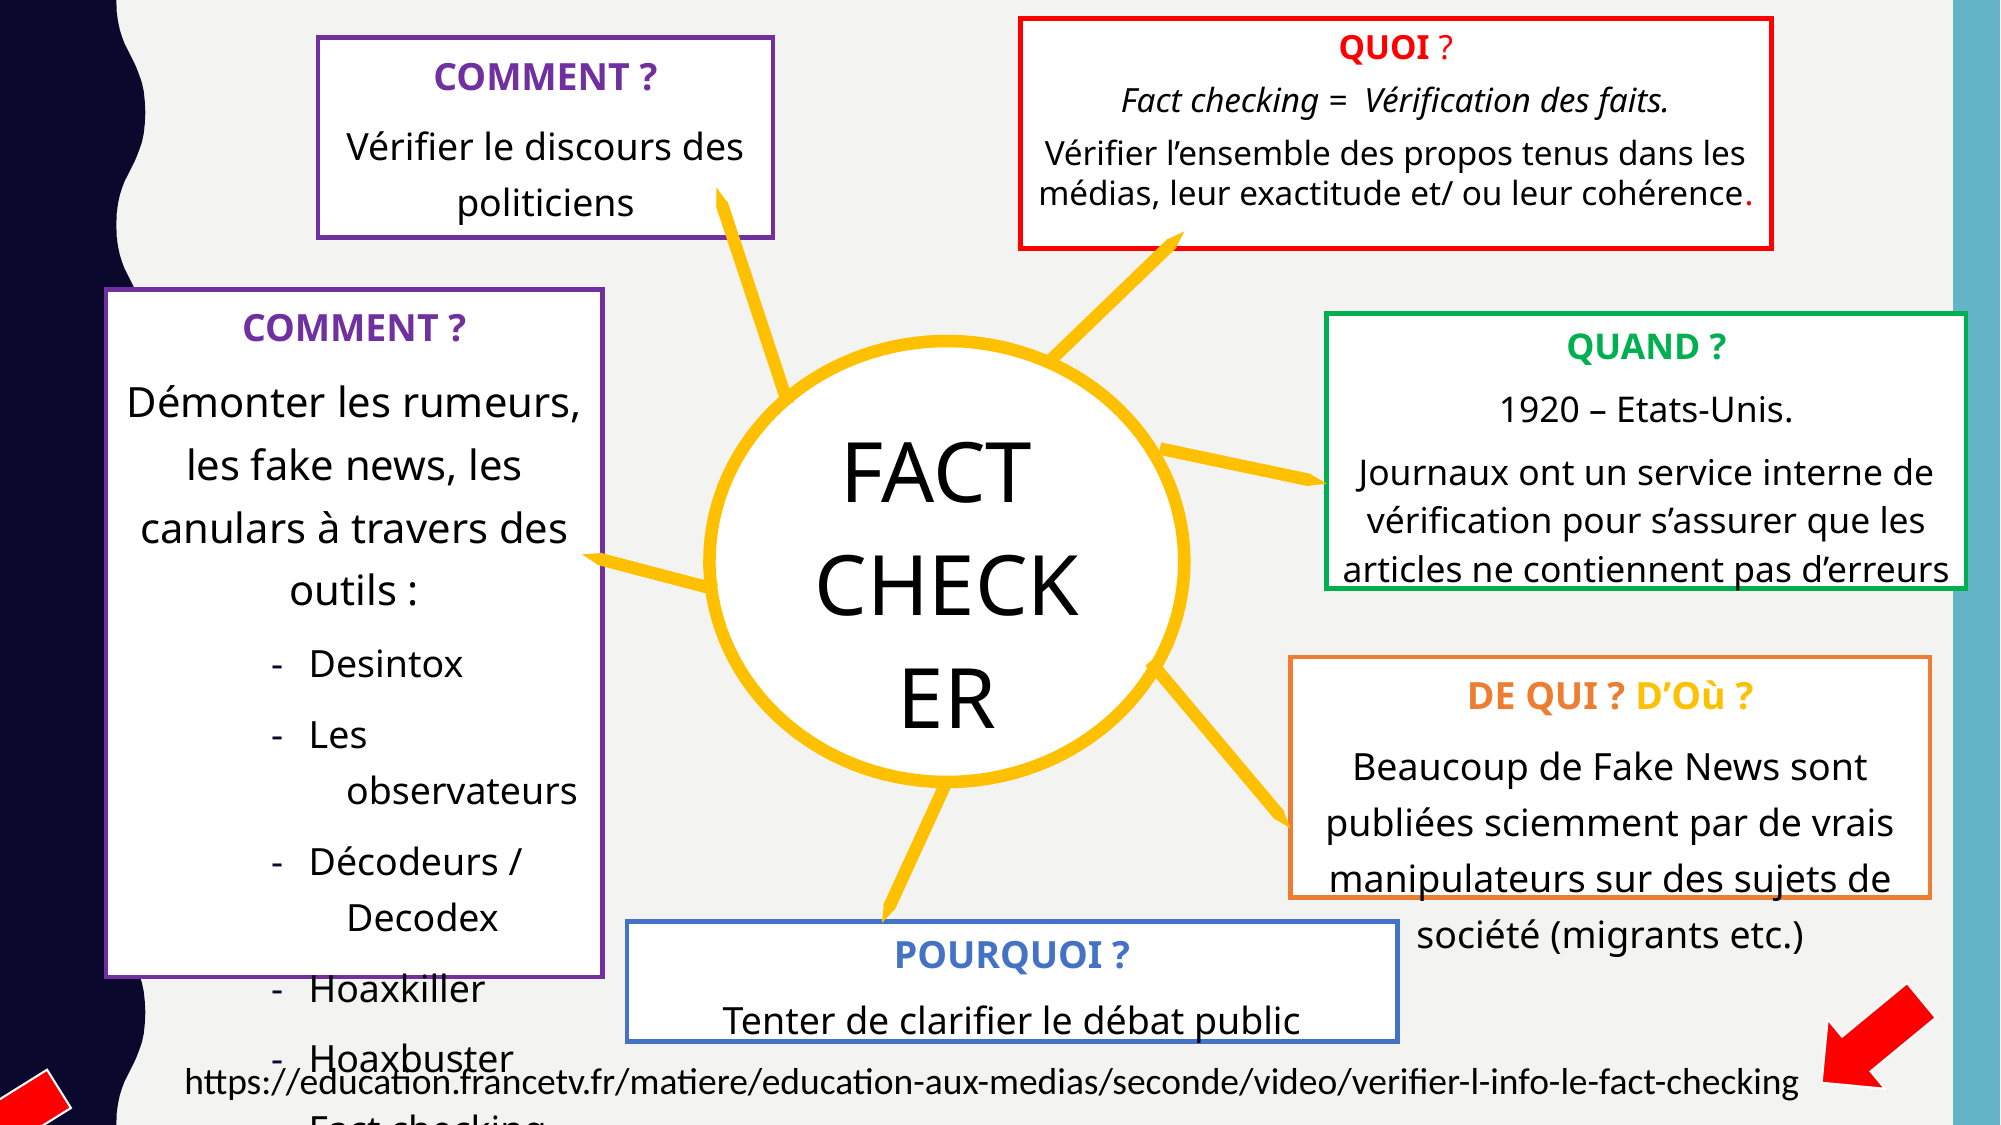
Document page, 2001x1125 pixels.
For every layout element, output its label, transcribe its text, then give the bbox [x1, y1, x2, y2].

text_box QUAND ? 1920 – Etats-Unis. Journaux ont un service interne de vérification pour s’assurer que les articles ne contiennent pas d’erreurs [1326, 313, 1967, 589]
list QUOI ? Fact checking = Vérification des faits. Vérifier l’ensemble des propos tenus dans les médias, leur exactitude et/ ou leur cohérence. [1020, 18, 1772, 249]
text_box FACT CHECKER [709, 341, 1185, 782]
text_box COMMENT ? Vérifier le discours des politiciens [318, 37, 774, 238]
text_box https://education.francetv.fr/matiere/education-aux-medias/seconde/video/verifier-l-info-le-fact-checking [169, 1059, 2000, 1111]
text_box COMMENT ? Démonter les rumeurs, les fake news, les canulars à travers des outils : Desintox Les observateurs Décodeurs / Decodex Hoaxkiller Hoaxbuster Fact checking de l’AFP Vrai ou fake [106, 289, 603, 977]
text_box [1821, 983, 1936, 1089]
text_box DE QUI ? D’Où ? Beaucoup de Fake News sont publiées sciemment par de vrais manipulateurs sur des sujets de société (migrants etc.) [1290, 656, 1930, 898]
text_box POURQUOI ? Tenter de clarifier le débat public [627, 921, 1398, 1042]
text_box [0, 1069, 71, 1125]
